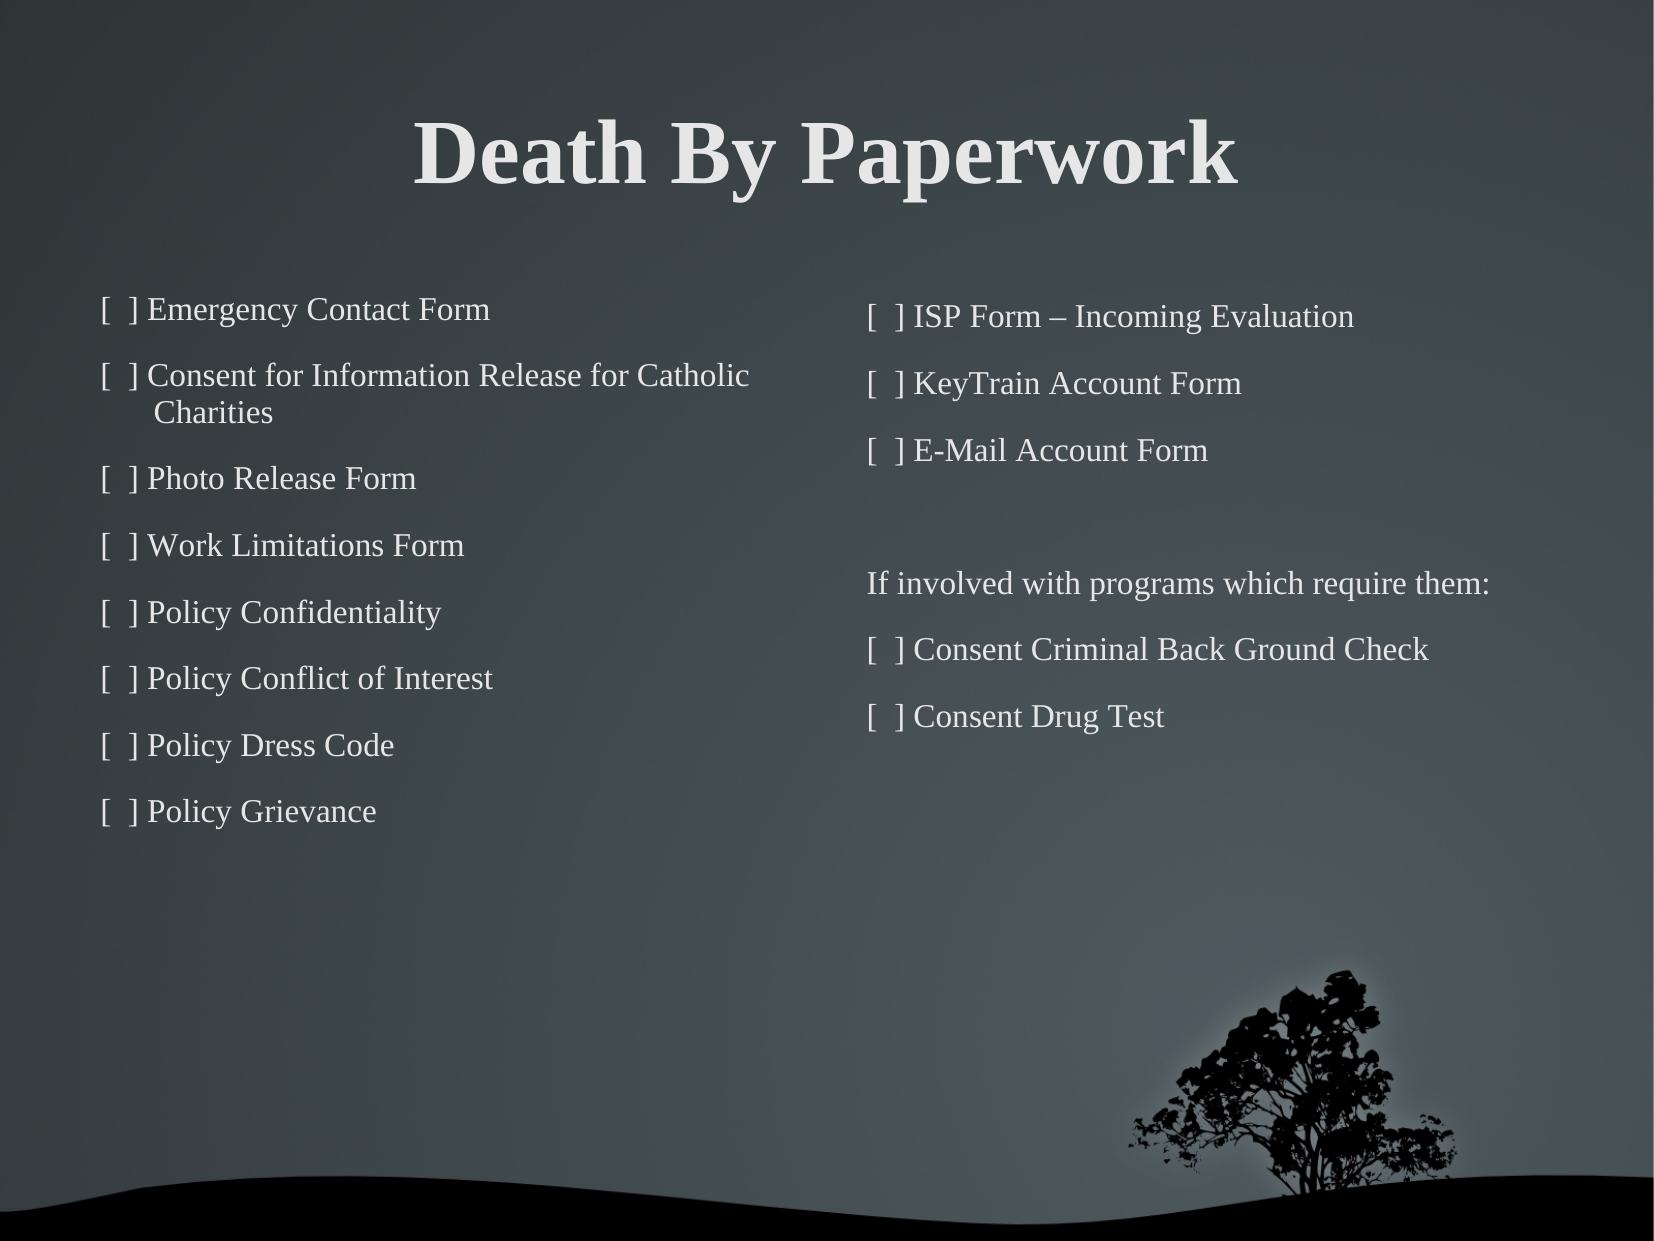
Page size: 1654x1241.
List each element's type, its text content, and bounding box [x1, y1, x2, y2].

title Death By Paperwork [82, 49, 1571, 257]
list [ ] ISP Form – Incoming Evaluation [ ] KeyTrain Account Form [ ] E-Mail Account Form If involved with programs which require them: [ ] Consent Criminal Back Ground Check [ ] Consent Drug Test [848, 231, 1576, 1051]
picture [0, 0, 1654, 1241]
list [ ] Emergency Contact Form [ ] Consent for Information Release for Catholic Charities [ ] Photo Release Form [ ] Work Limitations Form [ ] Policy Confidentiality [ ] Policy Conflict of Interest [ ] Policy Dress Code [ ] Policy Grievance [82, 290, 809, 1109]
